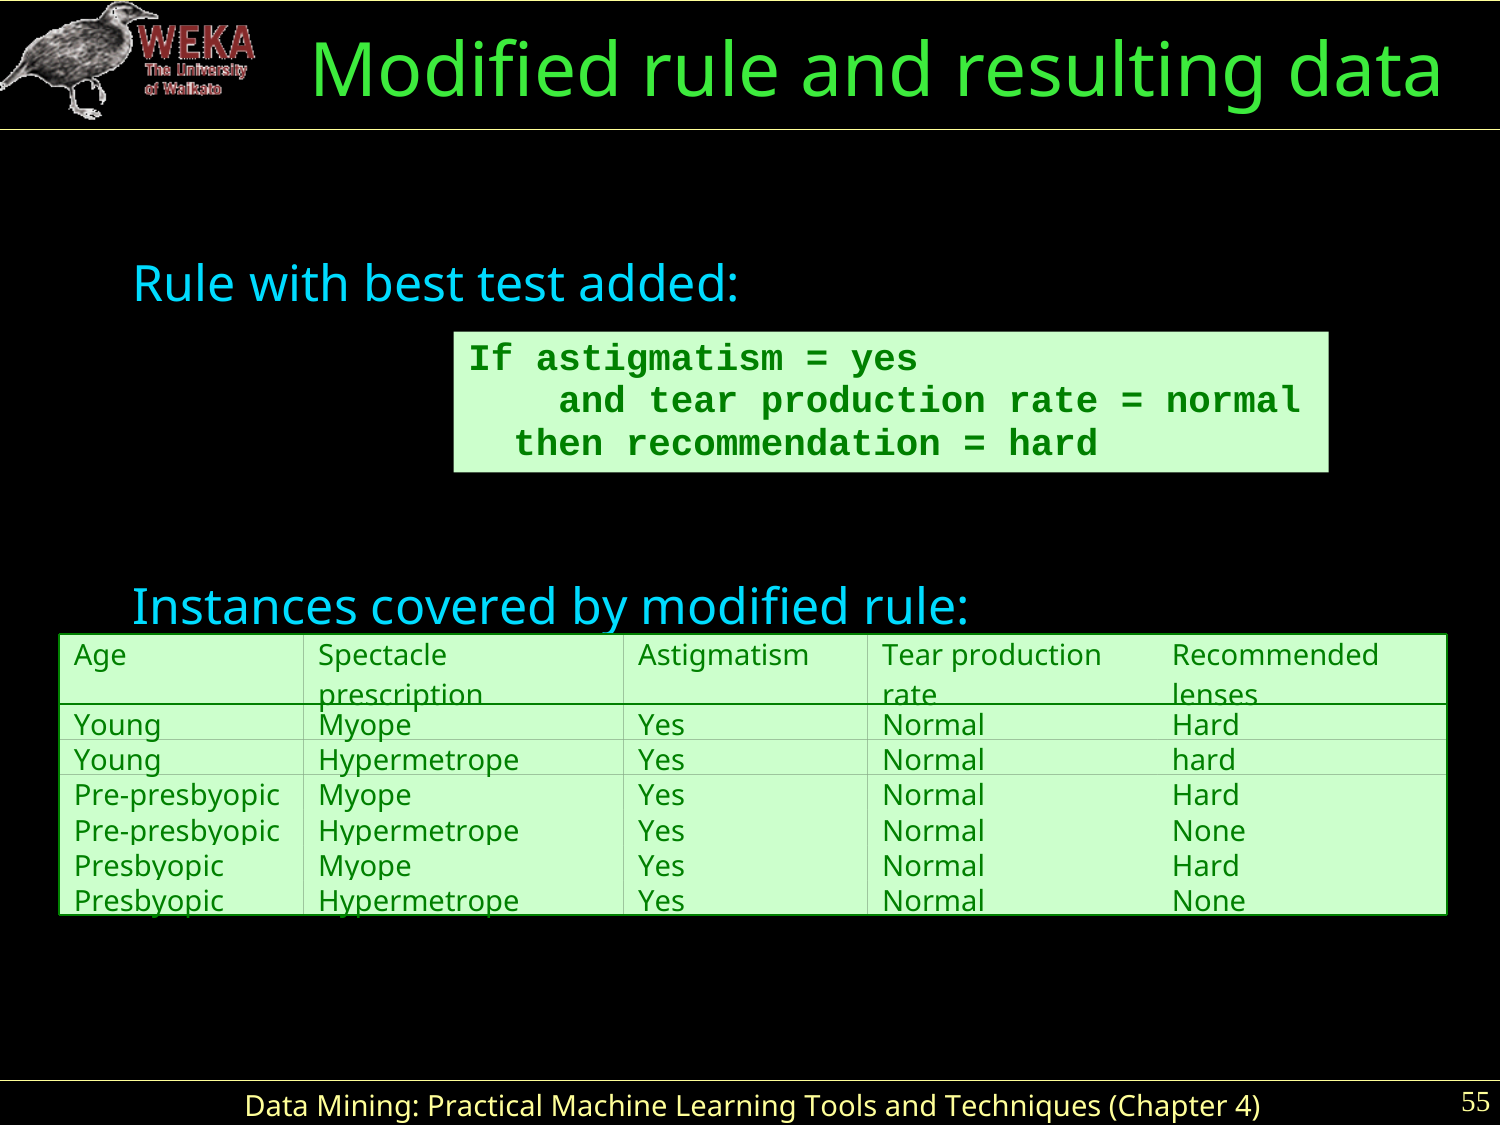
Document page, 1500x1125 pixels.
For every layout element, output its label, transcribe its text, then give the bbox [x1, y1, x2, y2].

text_box None [1158, 810, 1446, 845]
text_box Astigmatism [624, 635, 868, 703]
text_box Yes [624, 775, 868, 810]
text_box Pre-presbyopic [60, 810, 304, 845]
text_box Myope [304, 845, 624, 880]
text_box Rule with best test added: Instances covered by modified rule: [118, 240, 1356, 633]
picture [0, 1, 266, 129]
text_box hard [1158, 740, 1446, 775]
text_box Normal [868, 845, 1158, 880]
text_box Hard [1158, 705, 1446, 740]
text_box If astigmatism = yes and tear production rate = normal then recommendation = hard [453, 331, 1329, 473]
text_box Young [60, 705, 304, 740]
text_box Normal [868, 740, 1158, 775]
text_box Normal [868, 775, 1158, 810]
text_box Presbyopic [60, 845, 304, 880]
text_box Young [147, 756, 156, 768]
text_box Spectacle prescription [304, 635, 624, 703]
title Modified rule and resulting data [295, 0, 1500, 148]
text_box Hard [1158, 845, 1446, 880]
text_box Yes [624, 705, 868, 740]
text_box None [1158, 880, 1446, 914]
text_box Hypermetrope [304, 740, 624, 775]
text_box Hard [1158, 775, 1446, 810]
text_box Hypermetrope [304, 880, 624, 914]
text_box Yes [624, 810, 868, 845]
text_box Recommended lenses [1158, 635, 1446, 703]
text_box Myope [382, 862, 391, 874]
text_box Normal [868, 810, 1158, 845]
text_box Hypermetrope [304, 810, 624, 845]
text_box Young [147, 721, 156, 733]
text_box Myope [382, 721, 391, 733]
text_box Pre-presbyopic [60, 775, 304, 810]
text_box Presbyopic [60, 880, 304, 914]
text_box Young [60, 740, 304, 775]
text_box Age [60, 635, 304, 703]
text_box Yes [624, 880, 868, 914]
text_box Yes [624, 740, 868, 775]
text_box Normal [868, 705, 1158, 740]
text_box Myope [304, 705, 624, 740]
text_box Yes [624, 845, 868, 880]
text_box Myope [382, 791, 391, 803]
text_box Normal [868, 880, 1158, 914]
text_box Tear production rate [868, 635, 1158, 703]
text_box Myope [304, 775, 624, 810]
